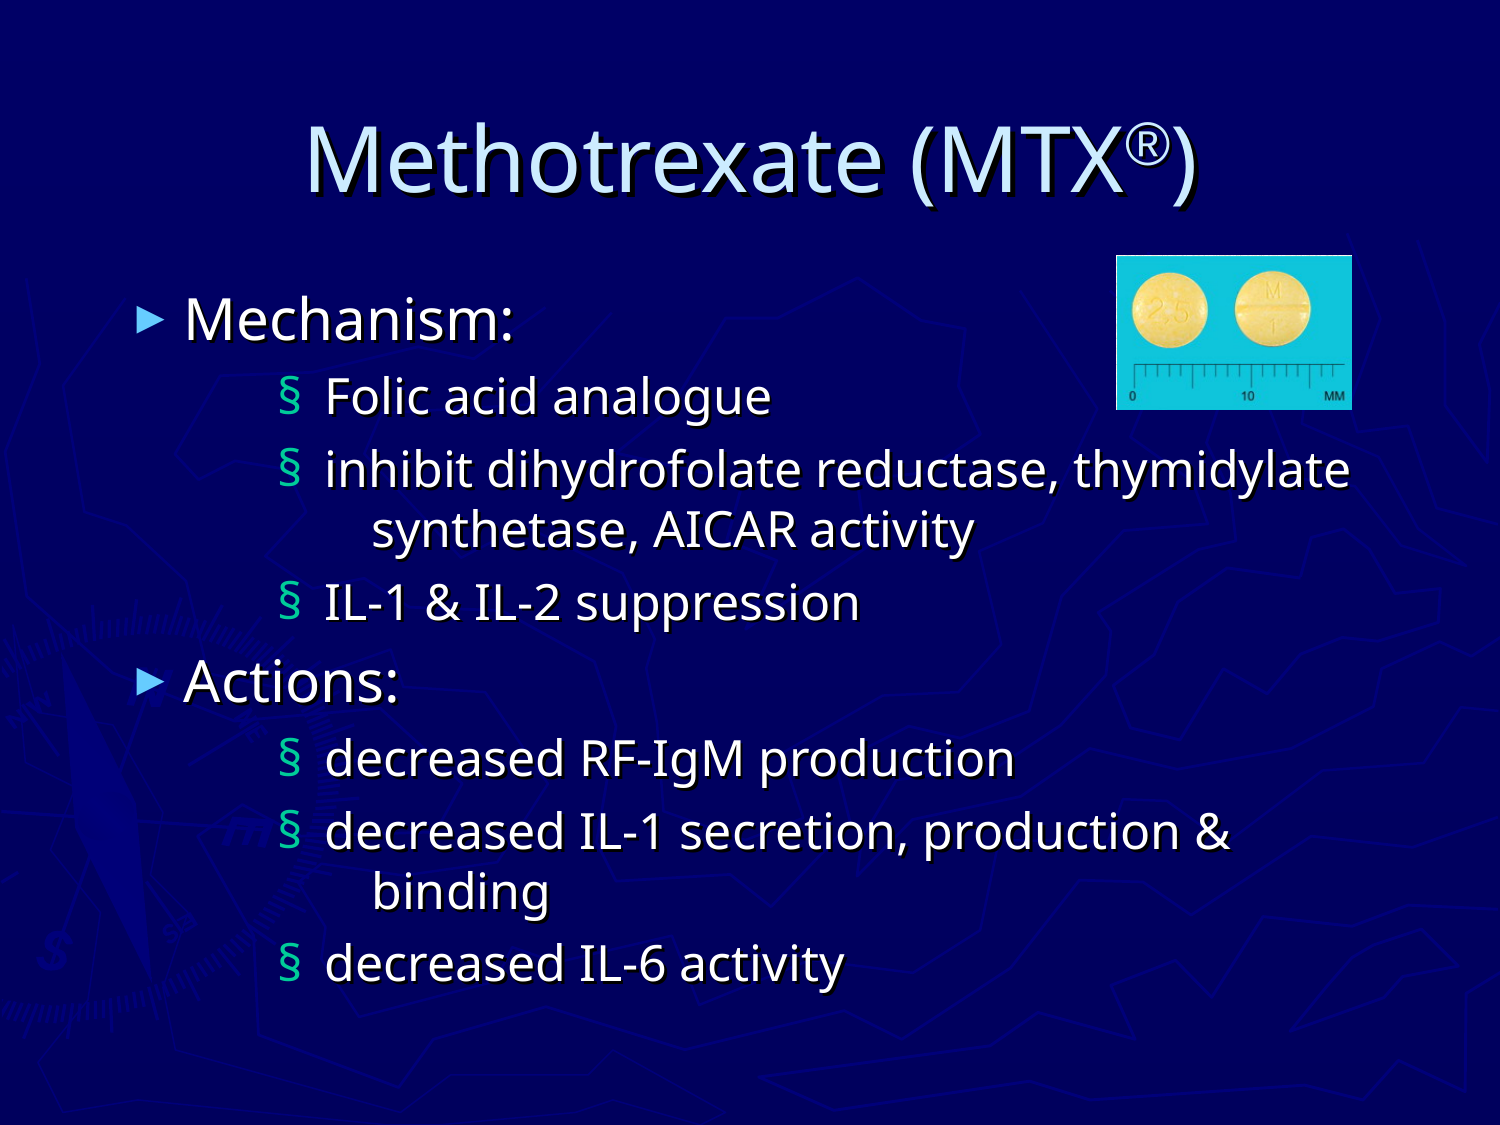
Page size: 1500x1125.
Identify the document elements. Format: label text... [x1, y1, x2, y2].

list Mechanism: Folic acid analogue inhibit dihydrofolate reductase, thymidylate synthetase, AICAR activity IL-1 & IL-2 suppression Actions: decreased RF-IgM production decreased IL-1 secretion, production & binding decreased IL-6 activity [112, 275, 1388, 1038]
title Methotrexate (MTX®) [112, 62, 1388, 250]
picture [1116, 255, 1352, 410]
